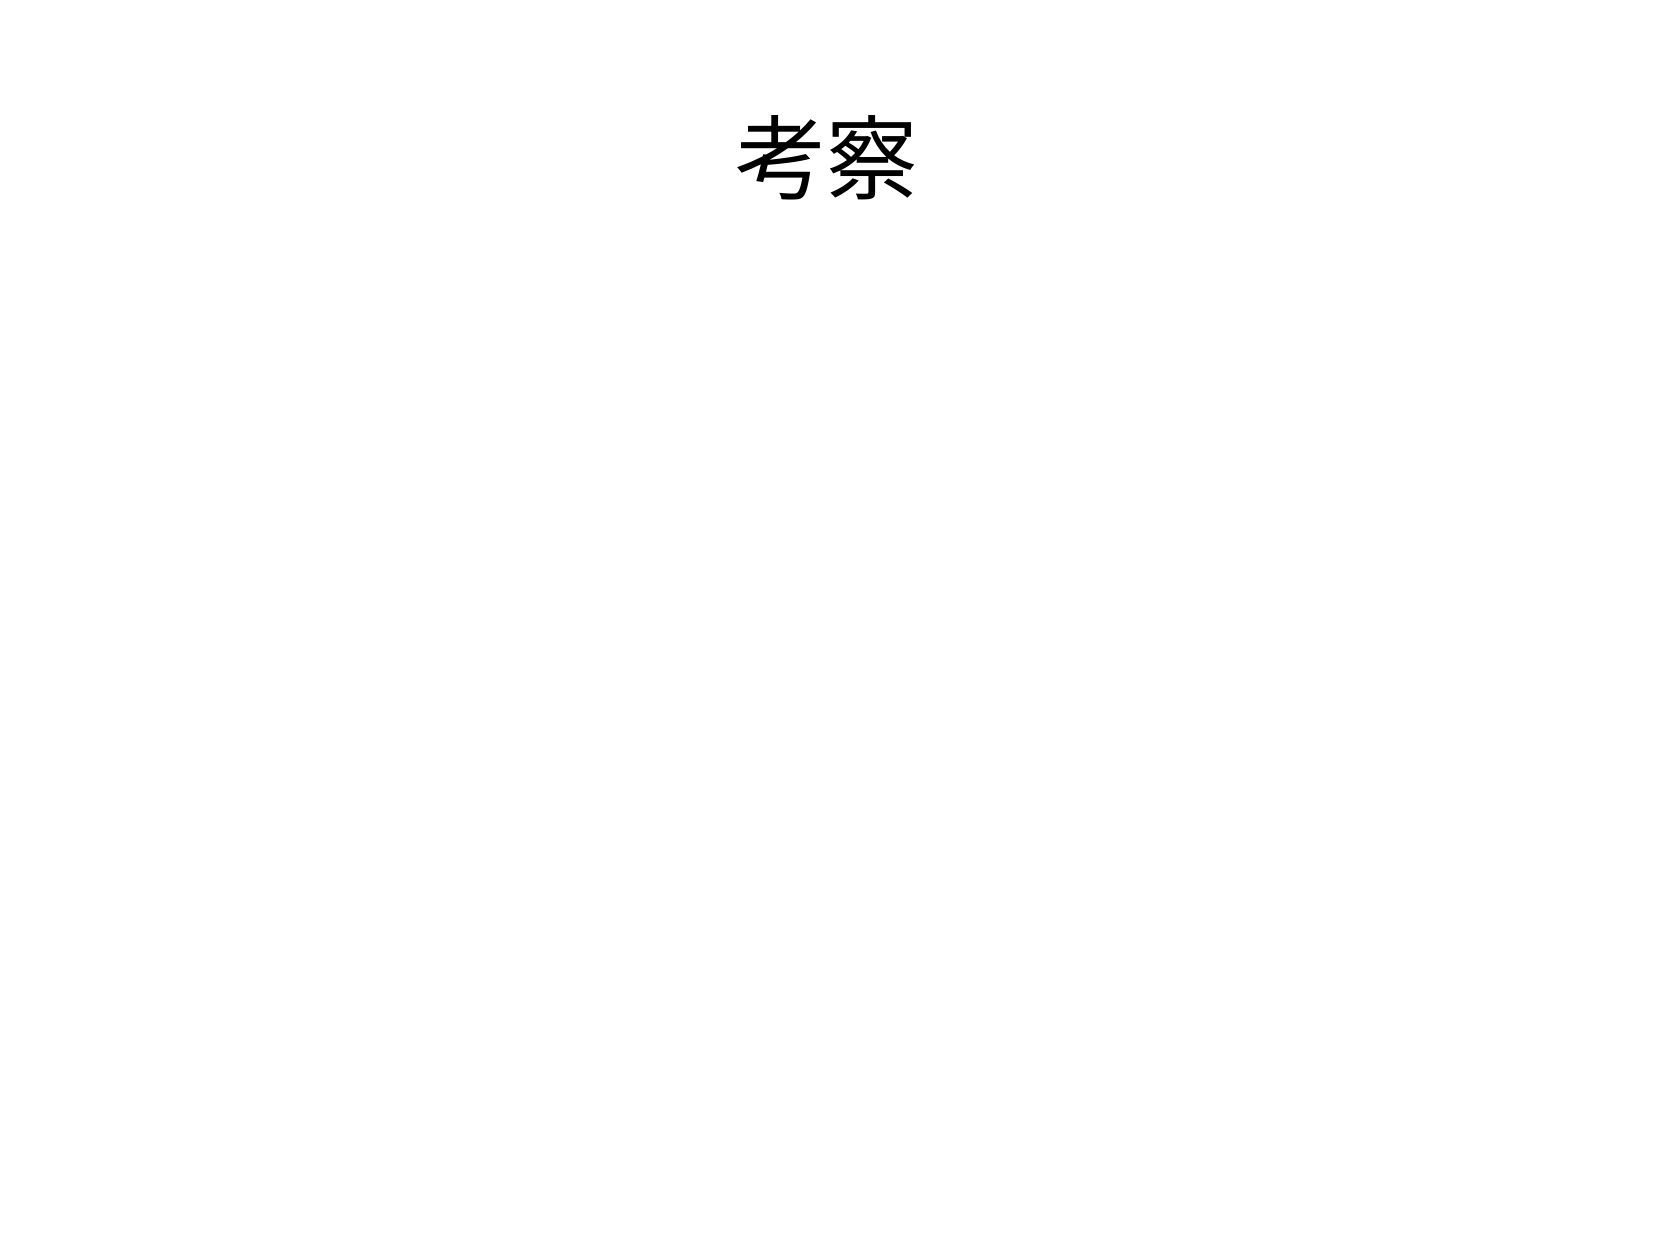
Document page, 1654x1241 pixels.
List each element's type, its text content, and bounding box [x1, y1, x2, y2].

title 考察 [82, 49, 1571, 257]
